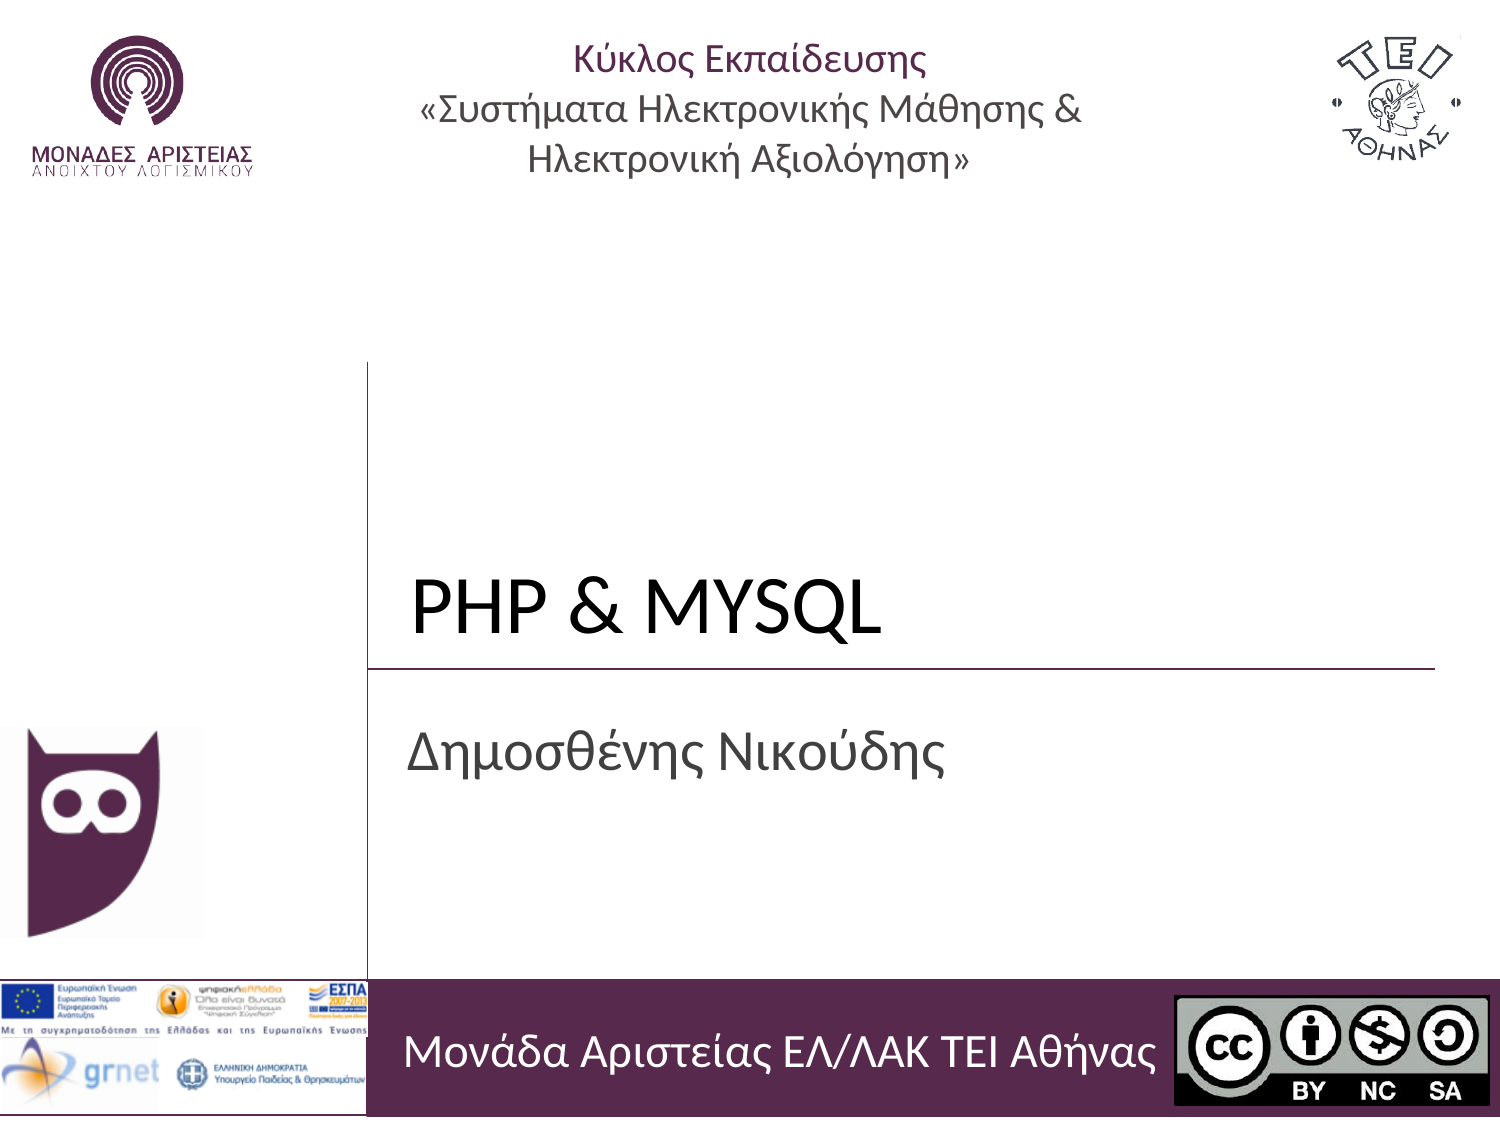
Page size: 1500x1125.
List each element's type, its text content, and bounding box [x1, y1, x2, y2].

subtitle Μονάδα Αριστείας ΕΛ/ΛΑΚ ΤΕΙ Αθήνας [387, 992, 1488, 1105]
picture [31, 36, 253, 177]
text_box Κύκλος Εκπαίδευσης «Συστήματα Ηλεκτρονικής Μάθησης & Ηλεκτρονική Αξιολόγηση» [280, 22, 1220, 190]
picture [175, 1057, 366, 1092]
title PHP & MySQL [395, 357, 1459, 658]
picture [1174, 995, 1490, 1106]
picture [0, 727, 204, 939]
picture [1331, 35, 1461, 167]
picture [0, 982, 368, 1113]
text_box Δημοσθένης Νικούδης [392, 704, 1455, 963]
